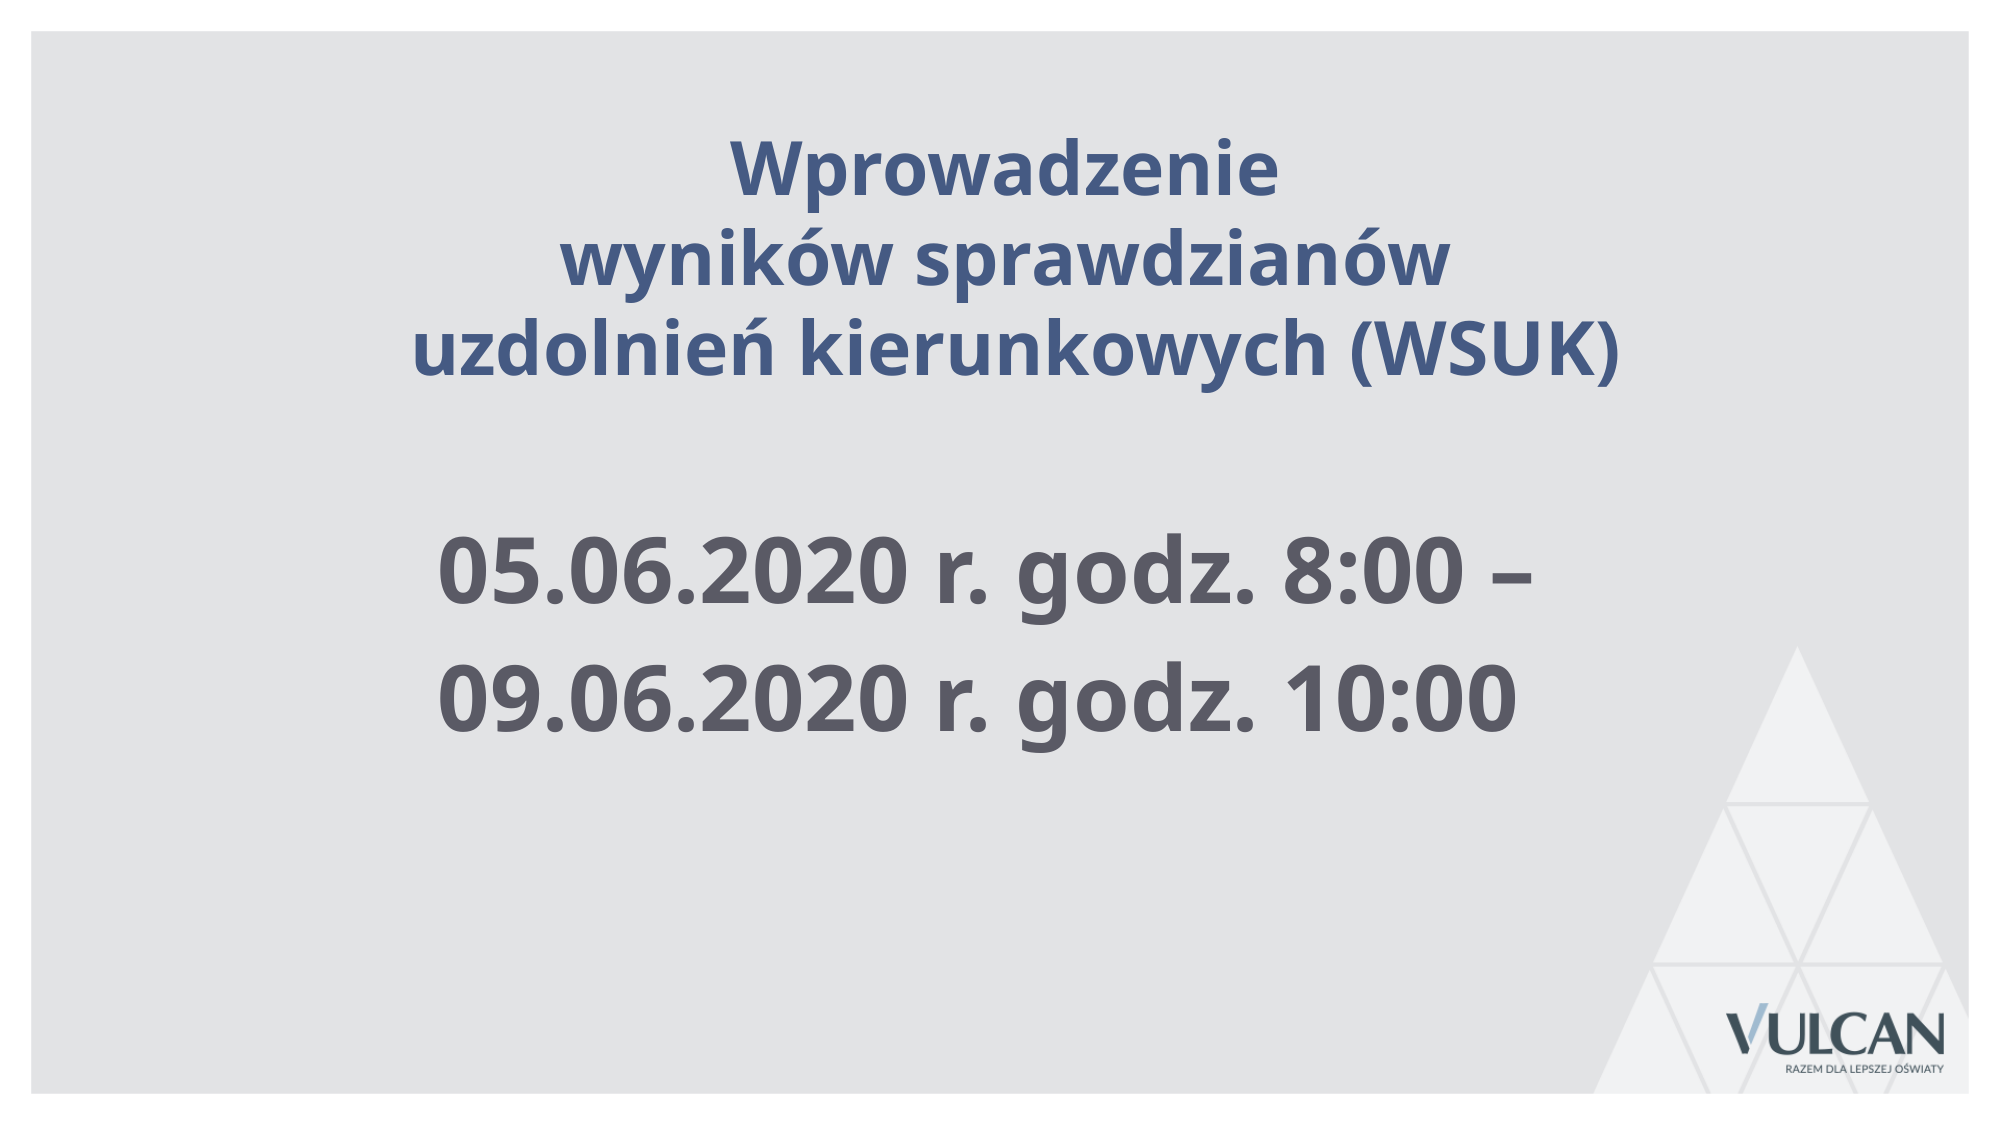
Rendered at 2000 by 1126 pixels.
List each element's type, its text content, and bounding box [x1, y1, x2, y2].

text_box 05.06.2020 r. godz. 8:00 – 09.06.2020 r. godz. 10:00 [48, 385, 1951, 856]
picture [0, 0, 2000, 1125]
title Wprowadzenie wyników sprawdzianów uzdolnień kierunkowych (WSUK) [102, 67, 1929, 315]
